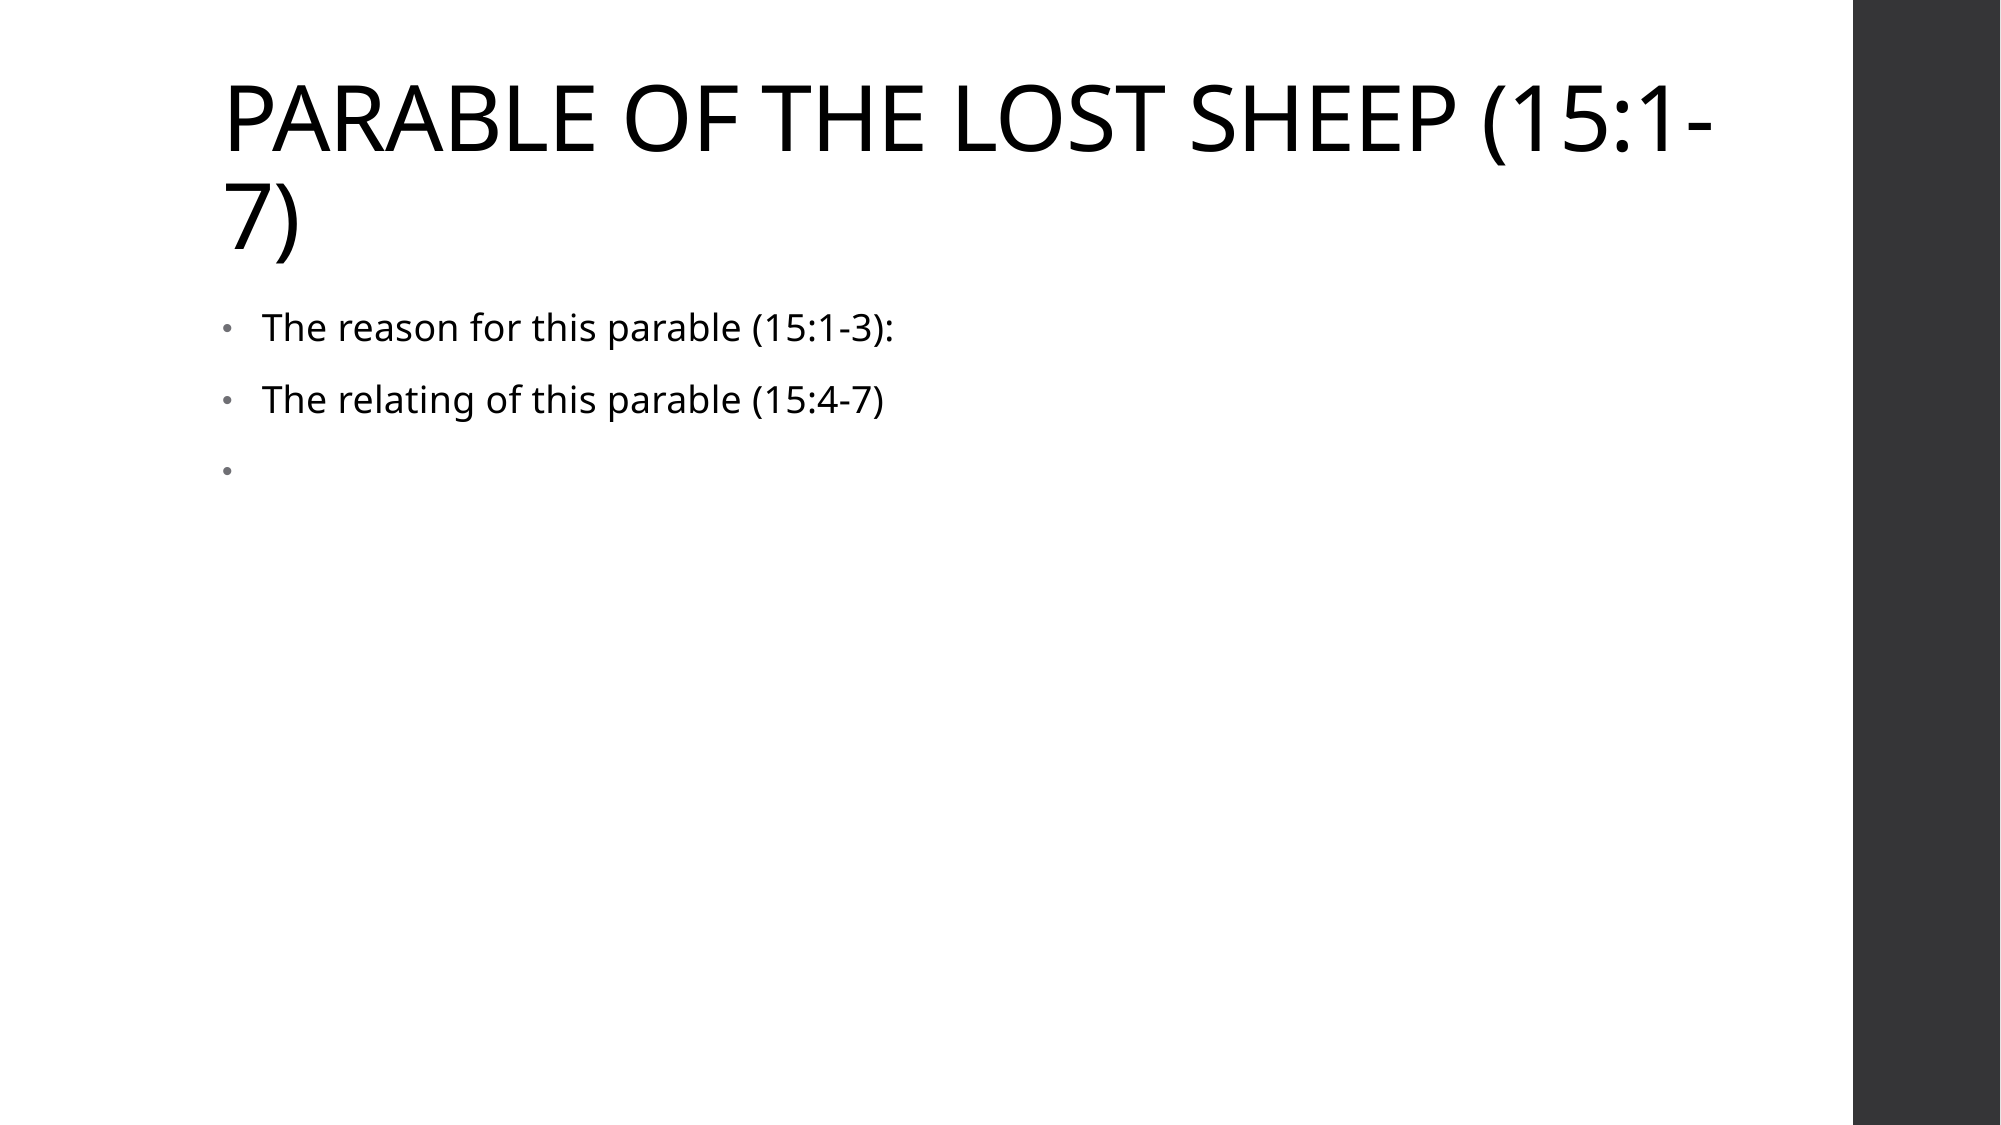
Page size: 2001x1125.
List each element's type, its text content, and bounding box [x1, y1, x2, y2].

title PARABLE OF THE LOST SHEEP (15:1-7) [206, 60, 1797, 278]
list The reason for this parable (15:1-3): The relating of this parable (15:4-7) [206, 299, 1617, 1014]
